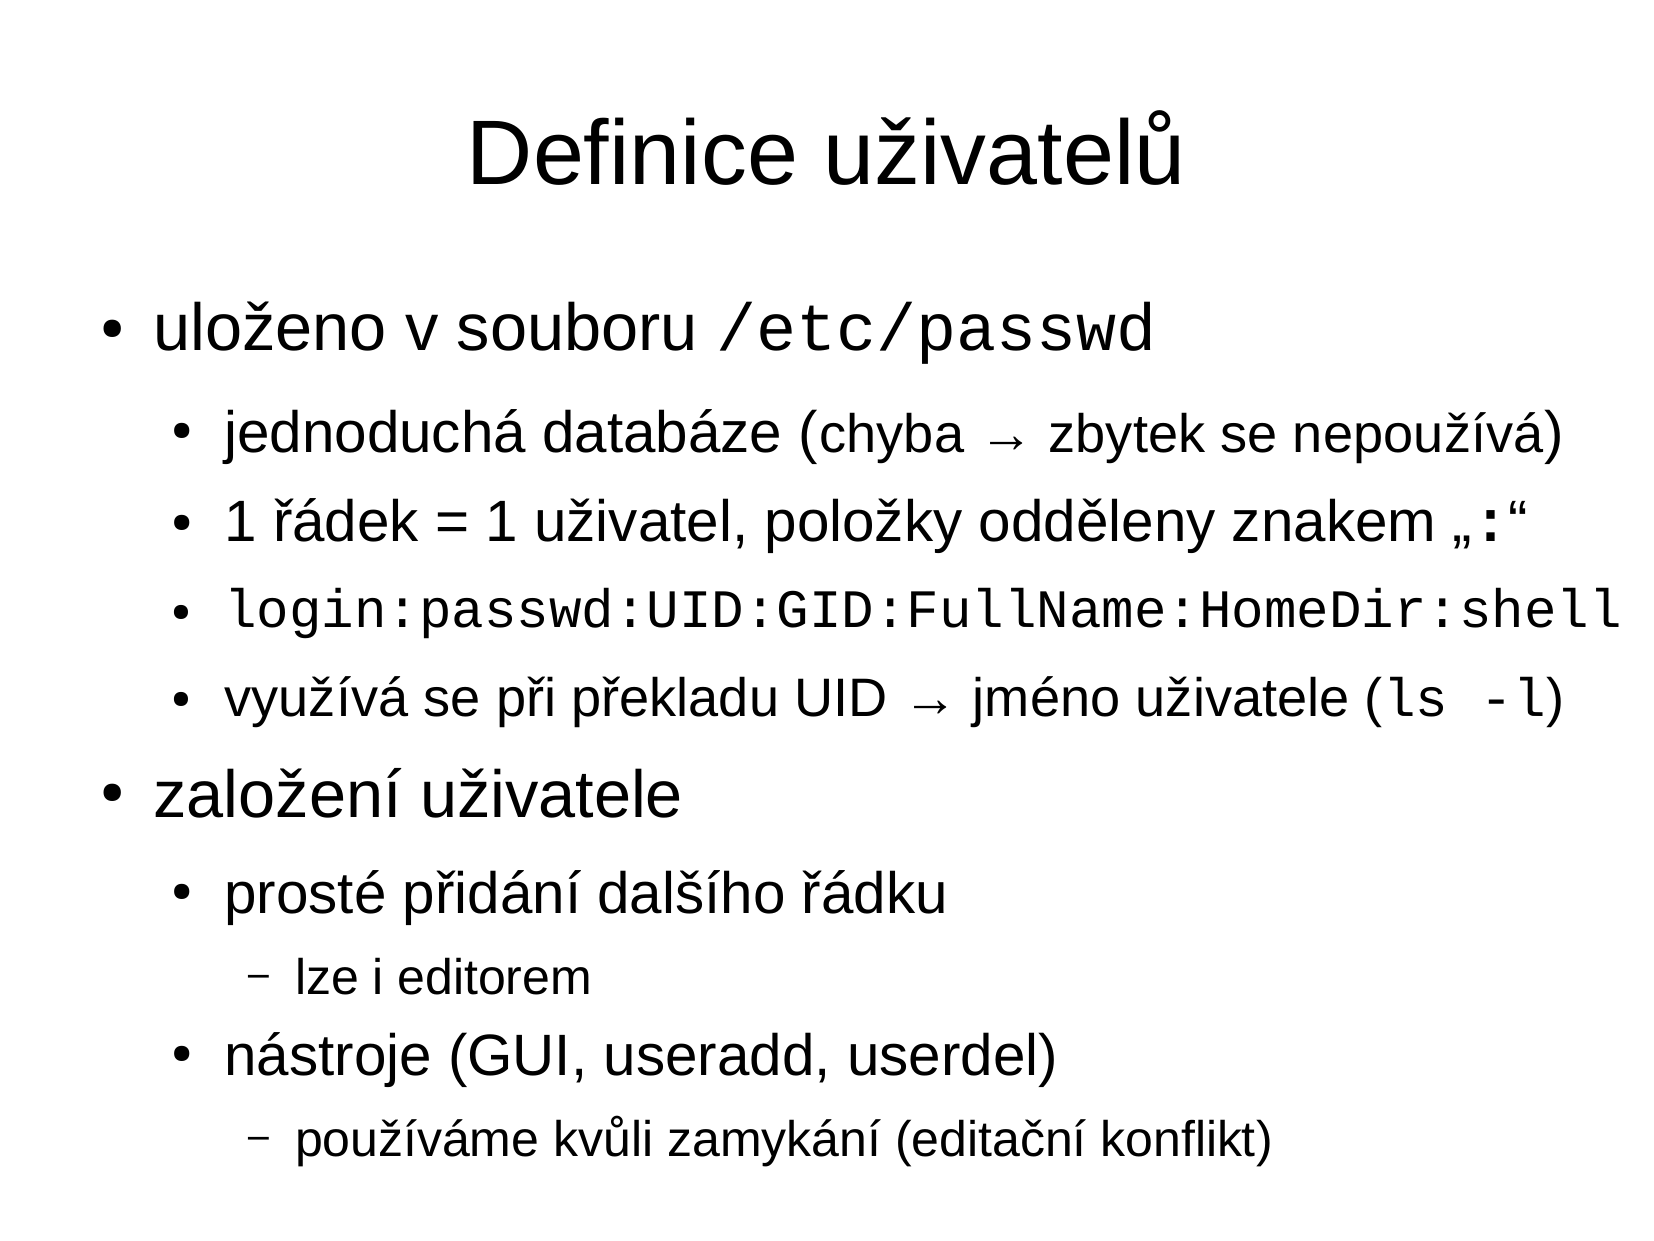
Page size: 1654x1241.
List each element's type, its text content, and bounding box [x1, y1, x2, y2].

list uloženo v souboru /etc/passwd jednoduchá databáze (chyba → zbytek se nepoužívá) 1 řádek = 1 uživatel, položky odděleny znakem „:“ login:passwd:UID:GID:FullName:HomeDir:shell využívá se při překladu UID → jméno uživatele (ls -l) založení uživatele prosté přidání dalšího řádku lze i editorem nástroje (GUI, useradd, userdel) používáme kvůli zamykání (editační konflikt) [82, 290, 1654, 1168]
title Definice uživatelů [82, 56, 1571, 250]
